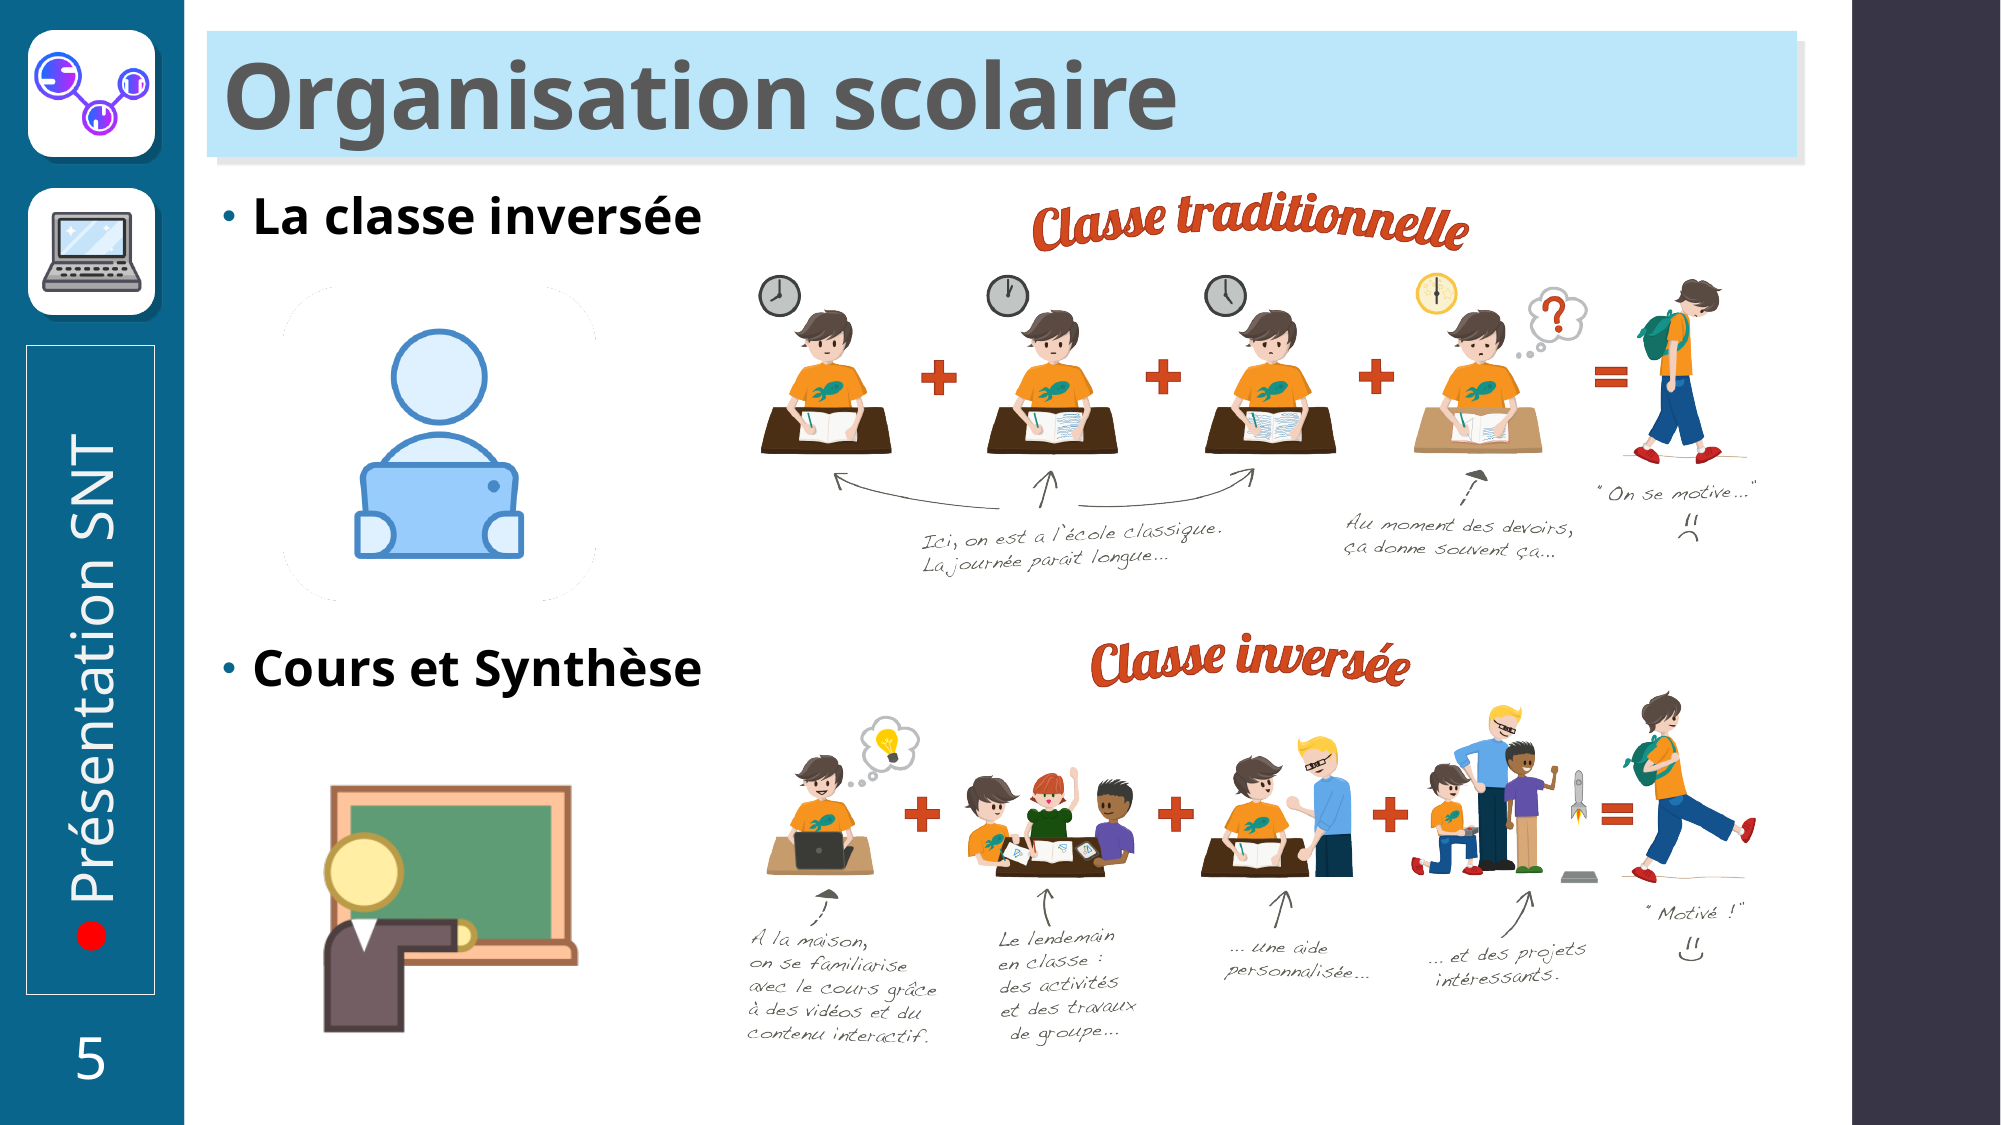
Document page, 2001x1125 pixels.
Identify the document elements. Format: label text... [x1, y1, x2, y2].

picture [29, 31, 154, 156]
footer Présentation SNT [26, 345, 155, 995]
list La classe inversée Cours et Synthèse [206, 181, 1797, 1110]
picture [282, 740, 620, 1079]
picture [282, 286, 596, 601]
slide_number <numéro> [28, 1012, 155, 1110]
picture [747, 191, 1757, 1051]
title Organisation scolaire [206, 30, 1797, 157]
picture [29, 189, 154, 314]
